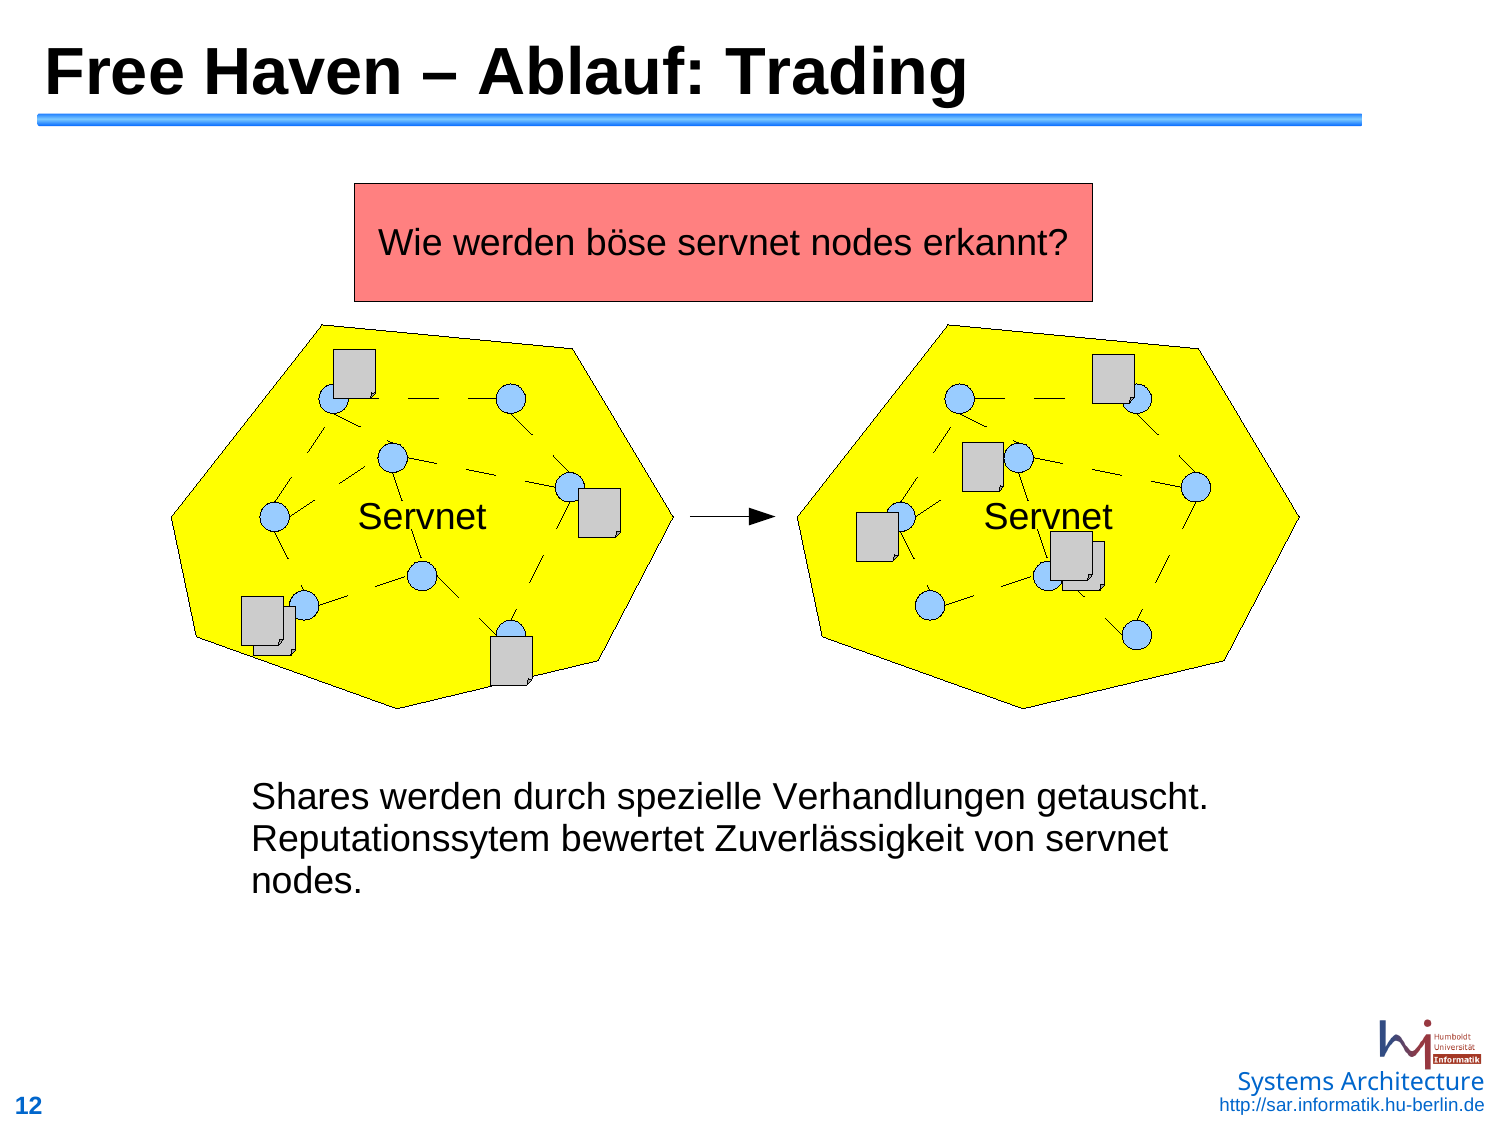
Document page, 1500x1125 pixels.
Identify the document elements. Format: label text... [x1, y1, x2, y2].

text_box [1122, 620, 1152, 650]
text_box [1033, 531, 1105, 591]
text_box Servnet [171, 324, 674, 709]
text_box [259, 502, 290, 532]
text_box [856, 502, 916, 562]
text_box Shares werden durch spezielle Verhandlungen getauscht. Reputationssytem bewertet Zuverlässigkeit von servnet nodes. [236, 767, 1245, 916]
text_box [915, 590, 945, 621]
text_box Servnet [797, 324, 1300, 709]
text_box [962, 442, 1034, 492]
text_box [944, 383, 975, 414]
text_box [496, 383, 526, 414]
text_box [1092, 354, 1152, 414]
text_box [241, 590, 319, 656]
text_box [318, 349, 376, 414]
text_box [377, 442, 408, 473]
text_box [490, 620, 533, 686]
text_box [555, 472, 621, 538]
picture [1376, 1016, 1483, 1071]
title Free Haven – Ablauf: Trading [29, 24, 1500, 119]
text_box [407, 561, 437, 591]
text_box [1181, 472, 1211, 502]
text_box Wie werden böse servnet nodes erkannt? [354, 183, 1093, 302]
